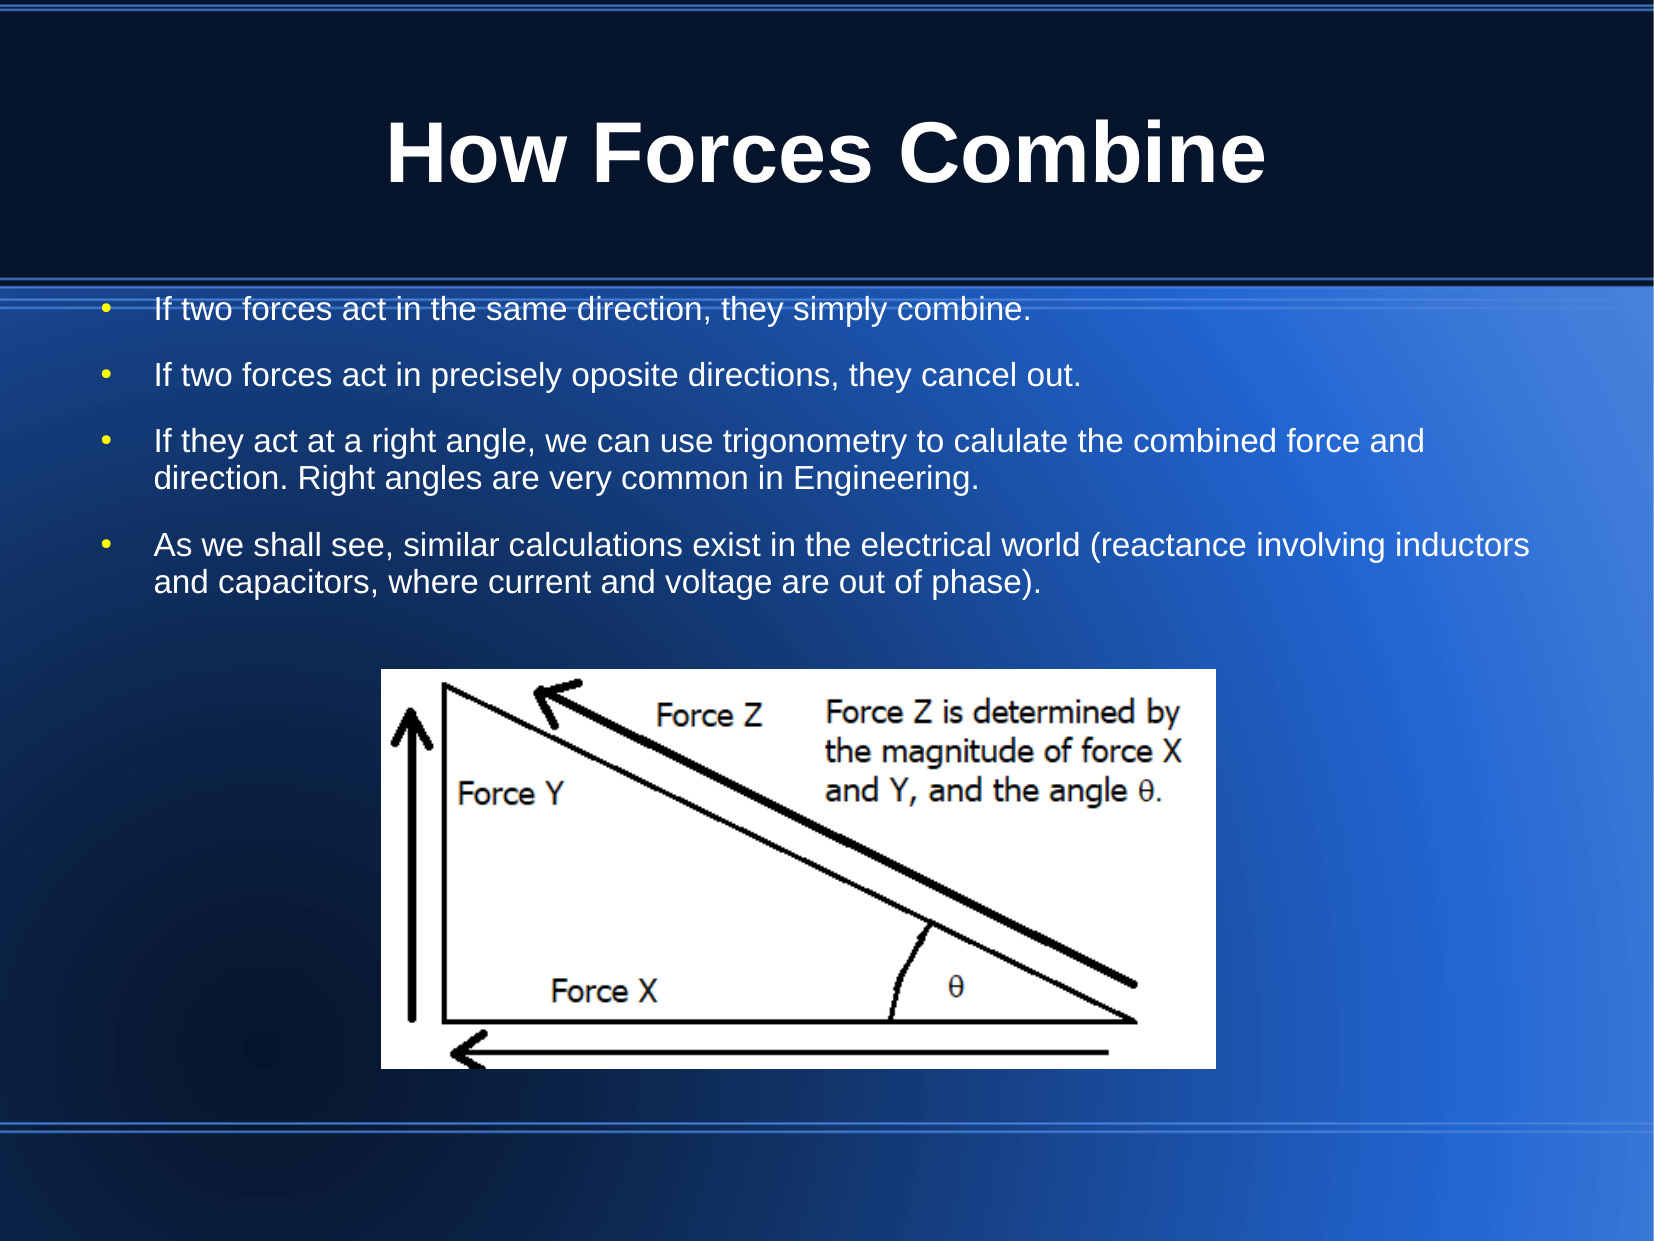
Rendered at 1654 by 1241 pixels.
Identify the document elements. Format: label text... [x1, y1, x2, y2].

picture [0, 0, 1654, 1241]
list If two forces act in the same direction, they simply combine. If two forces act in precisely oposite directions, they cancel out. If they act at a right angle, we can use trigonometry to calulate the combined force and direction. Right angles are very common in Engineering. As we shall see, similar calculations exist in the electrical world (reactance involving inductors and capacitors, where current and voltage are out of phase). [82, 290, 1571, 1109]
title How Forces Combine [82, 49, 1571, 257]
